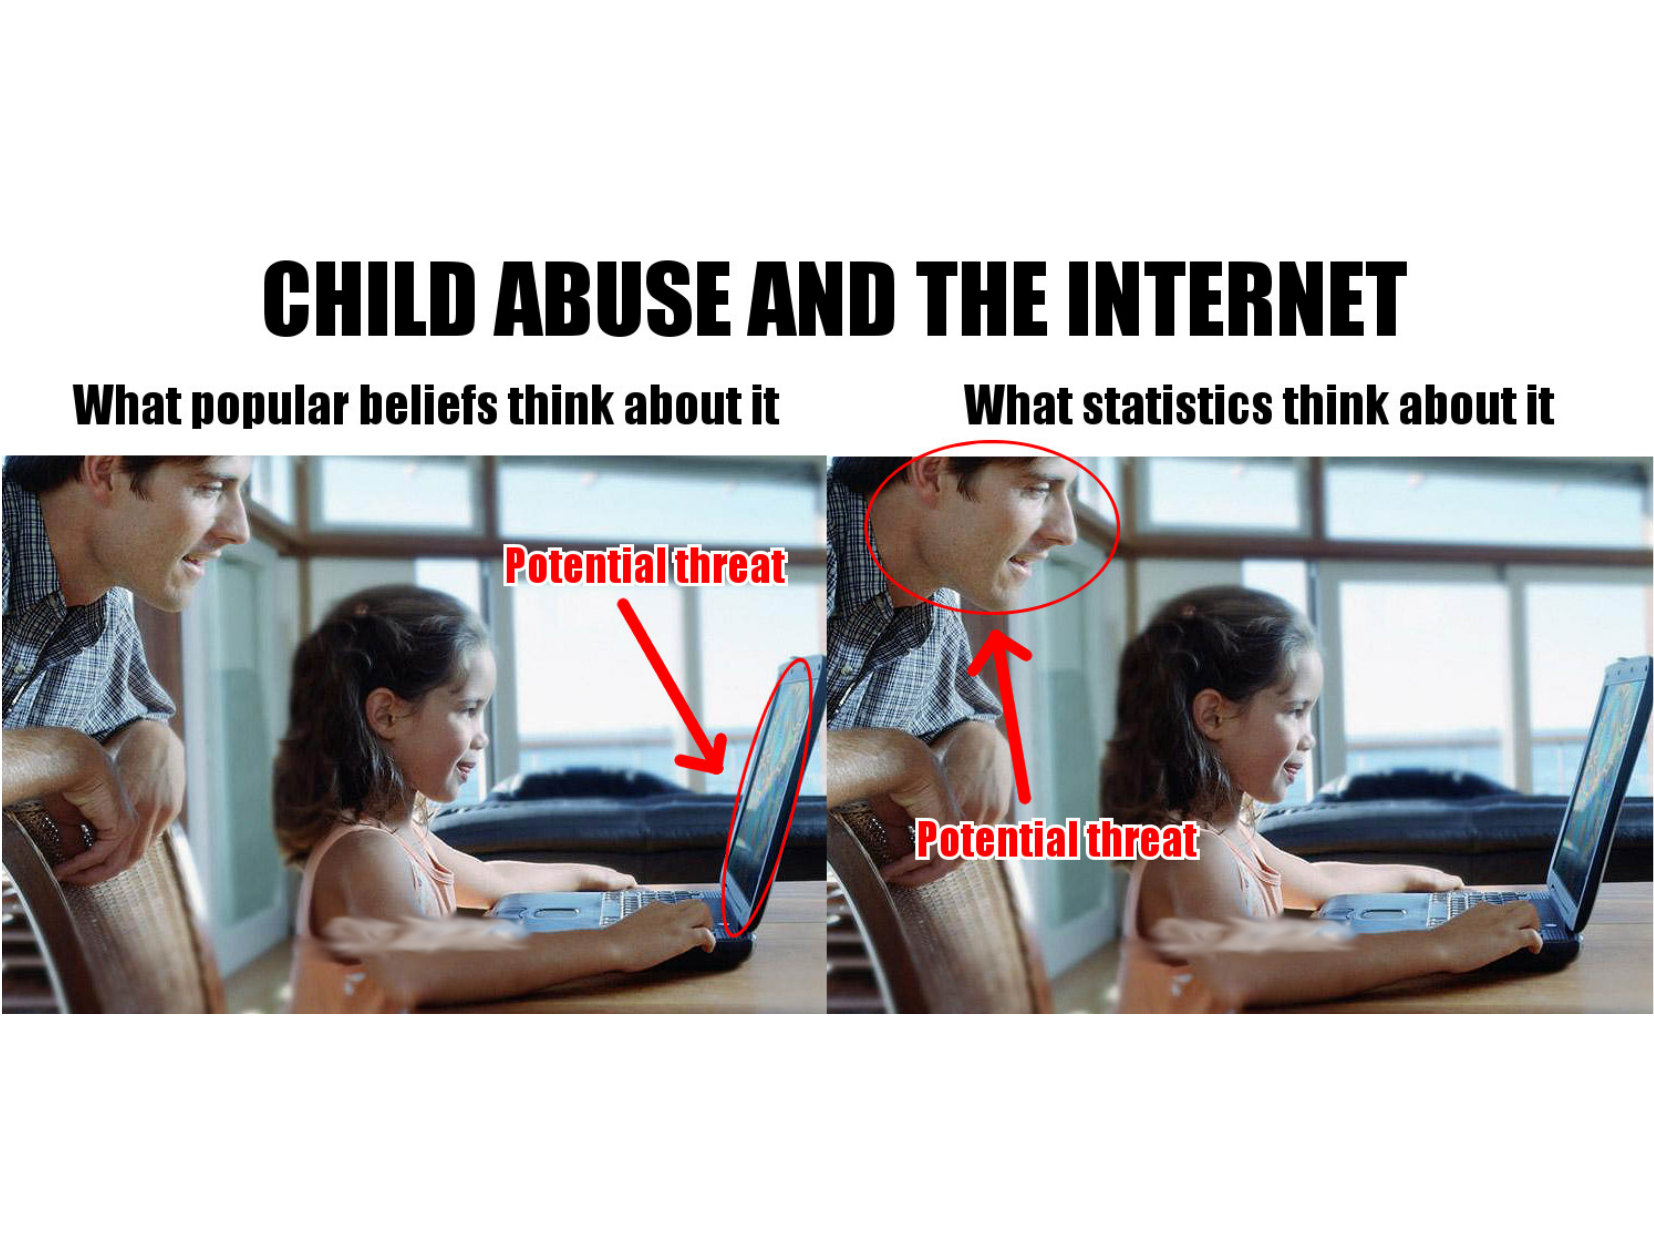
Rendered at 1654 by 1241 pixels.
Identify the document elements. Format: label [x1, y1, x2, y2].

picture [2, 225, 1654, 1014]
